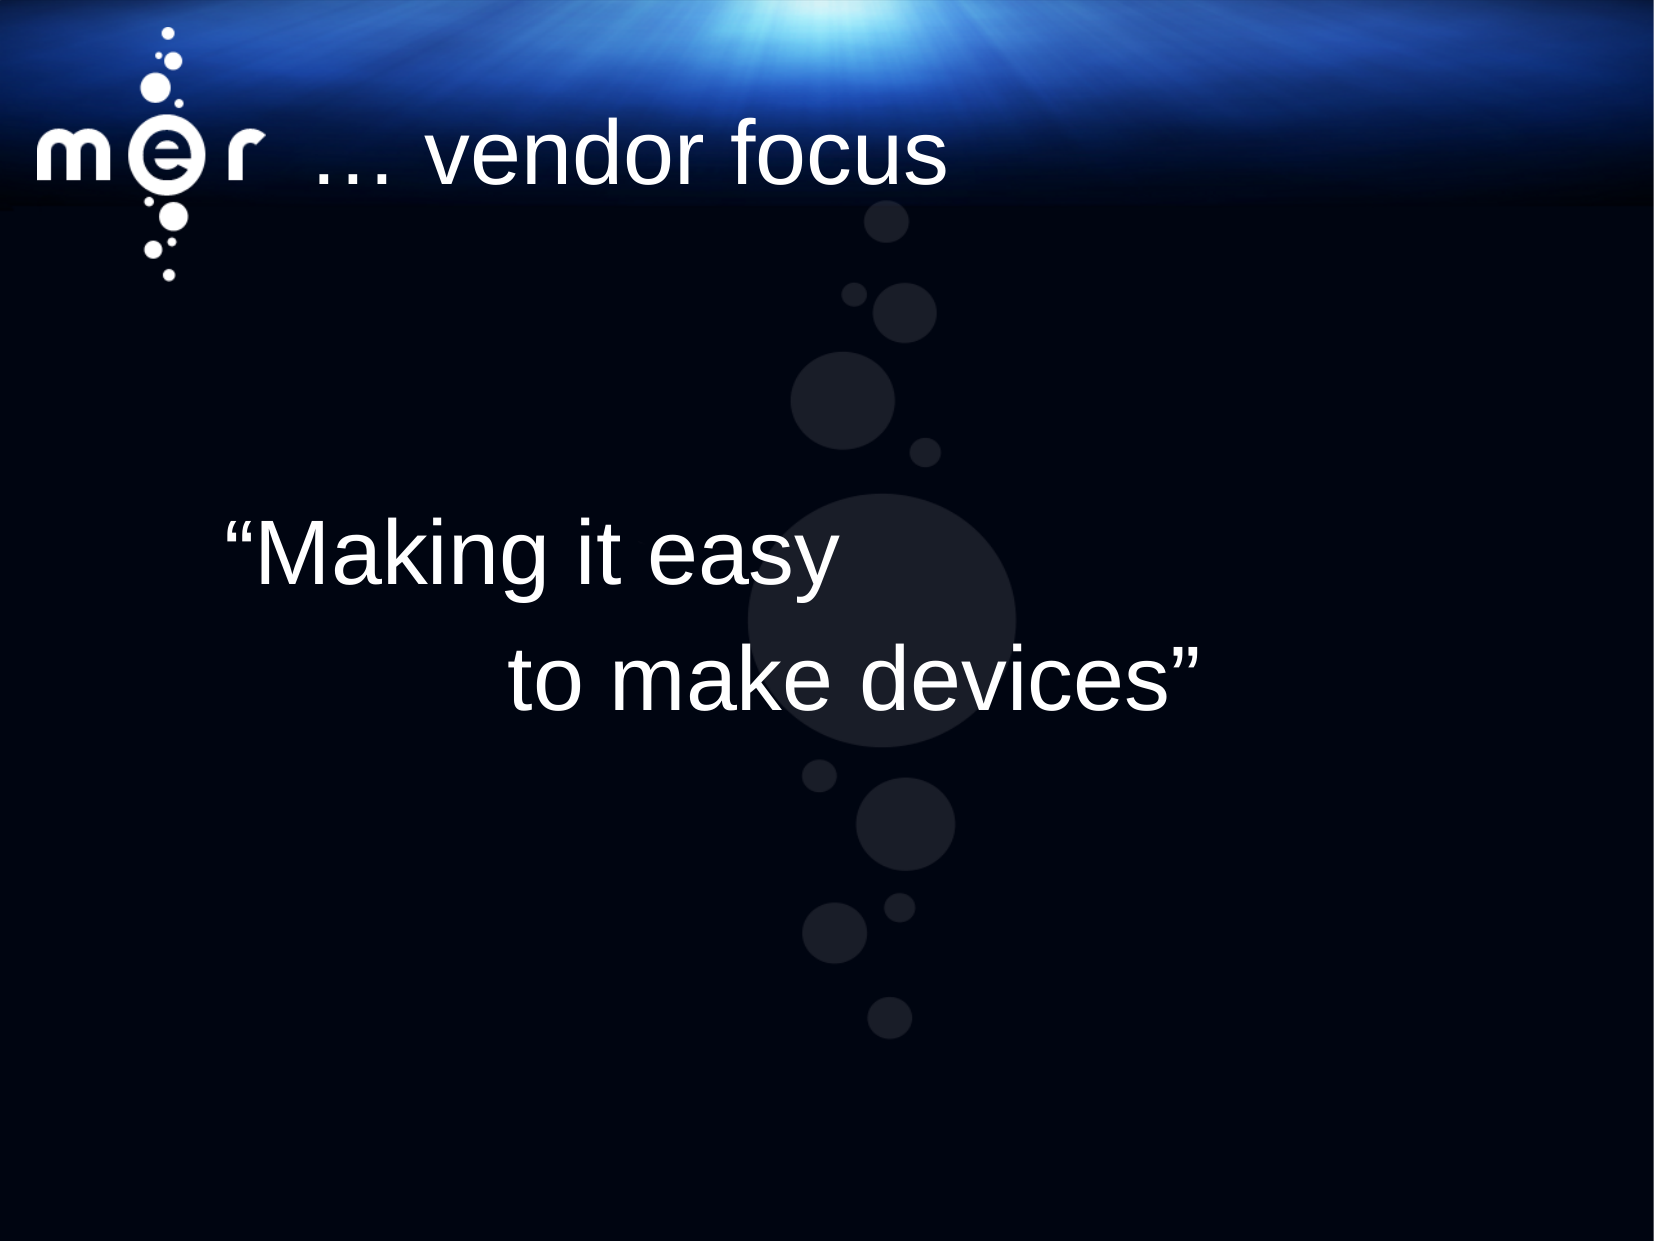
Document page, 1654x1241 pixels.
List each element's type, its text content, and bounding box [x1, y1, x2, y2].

list “Making it easy to make devices” [82, 375, 1571, 1095]
picture [0, 0, 1654, 1241]
title … vendor focus [307, 49, 1571, 257]
